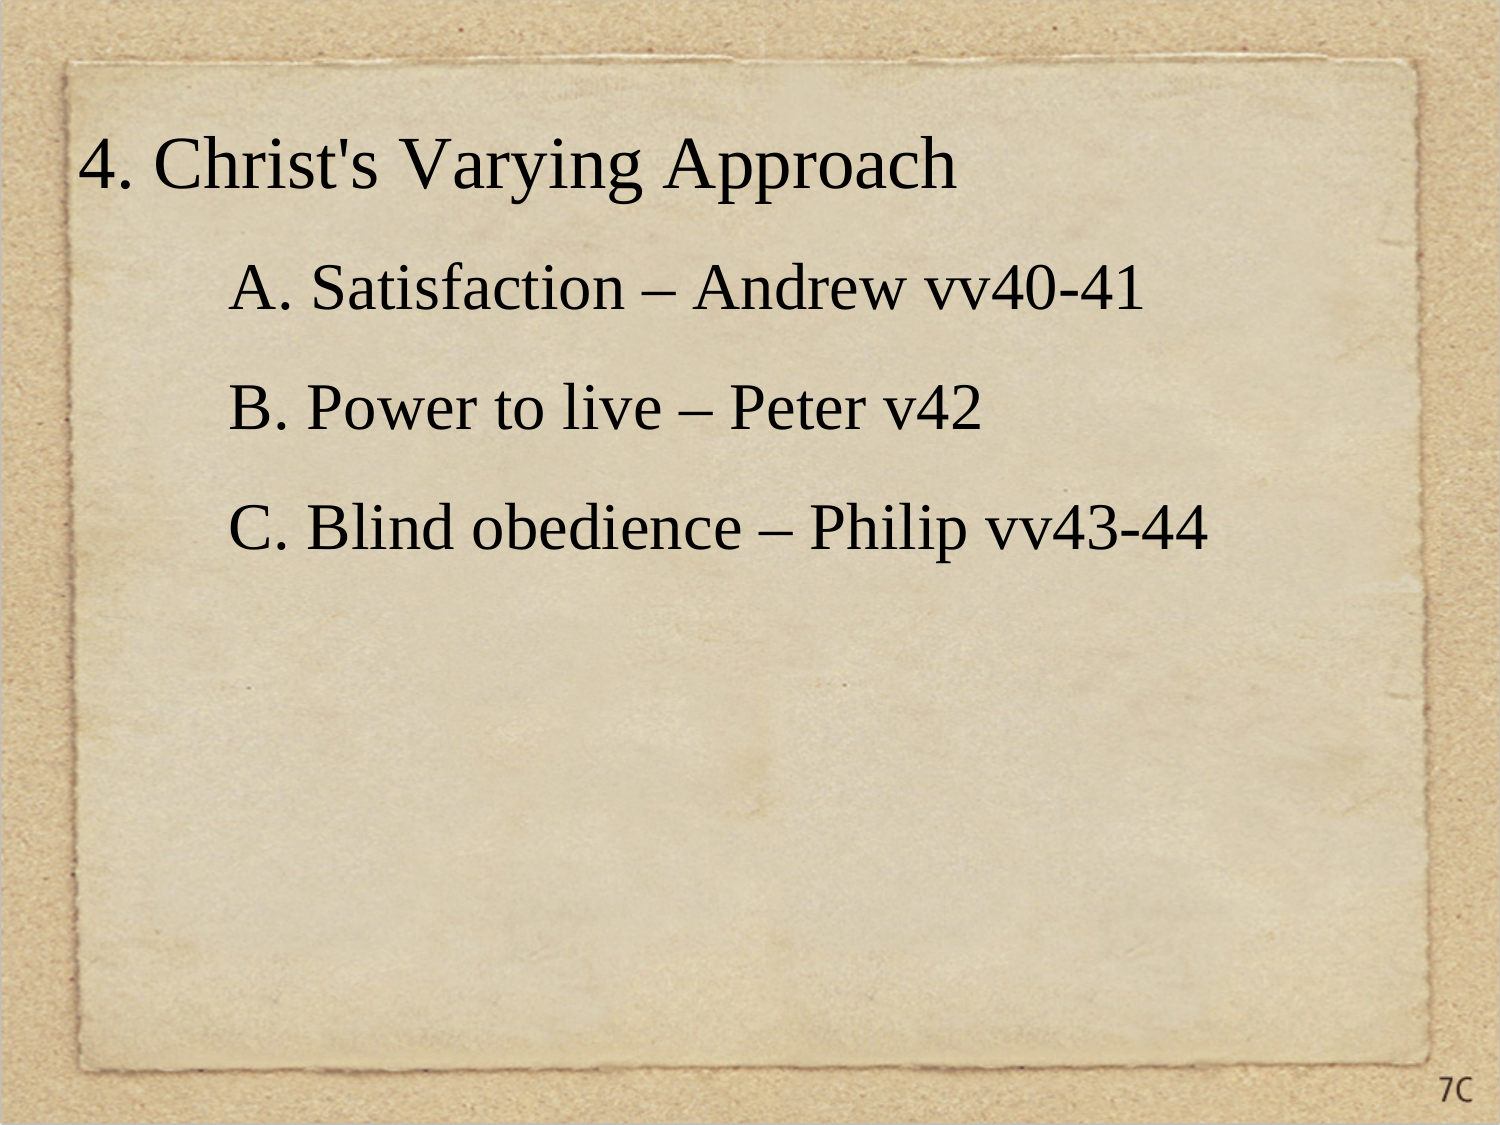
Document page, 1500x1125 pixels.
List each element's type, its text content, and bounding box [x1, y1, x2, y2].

text_box 4. Christ's Varying Approach A. Satisfaction – Andrew vv40-41 B. Power to live – Peter v42 C. Blind obedience – Philip vv43-44 [64, 60, 1411, 976]
picture [0, 0, 1500, 1125]
